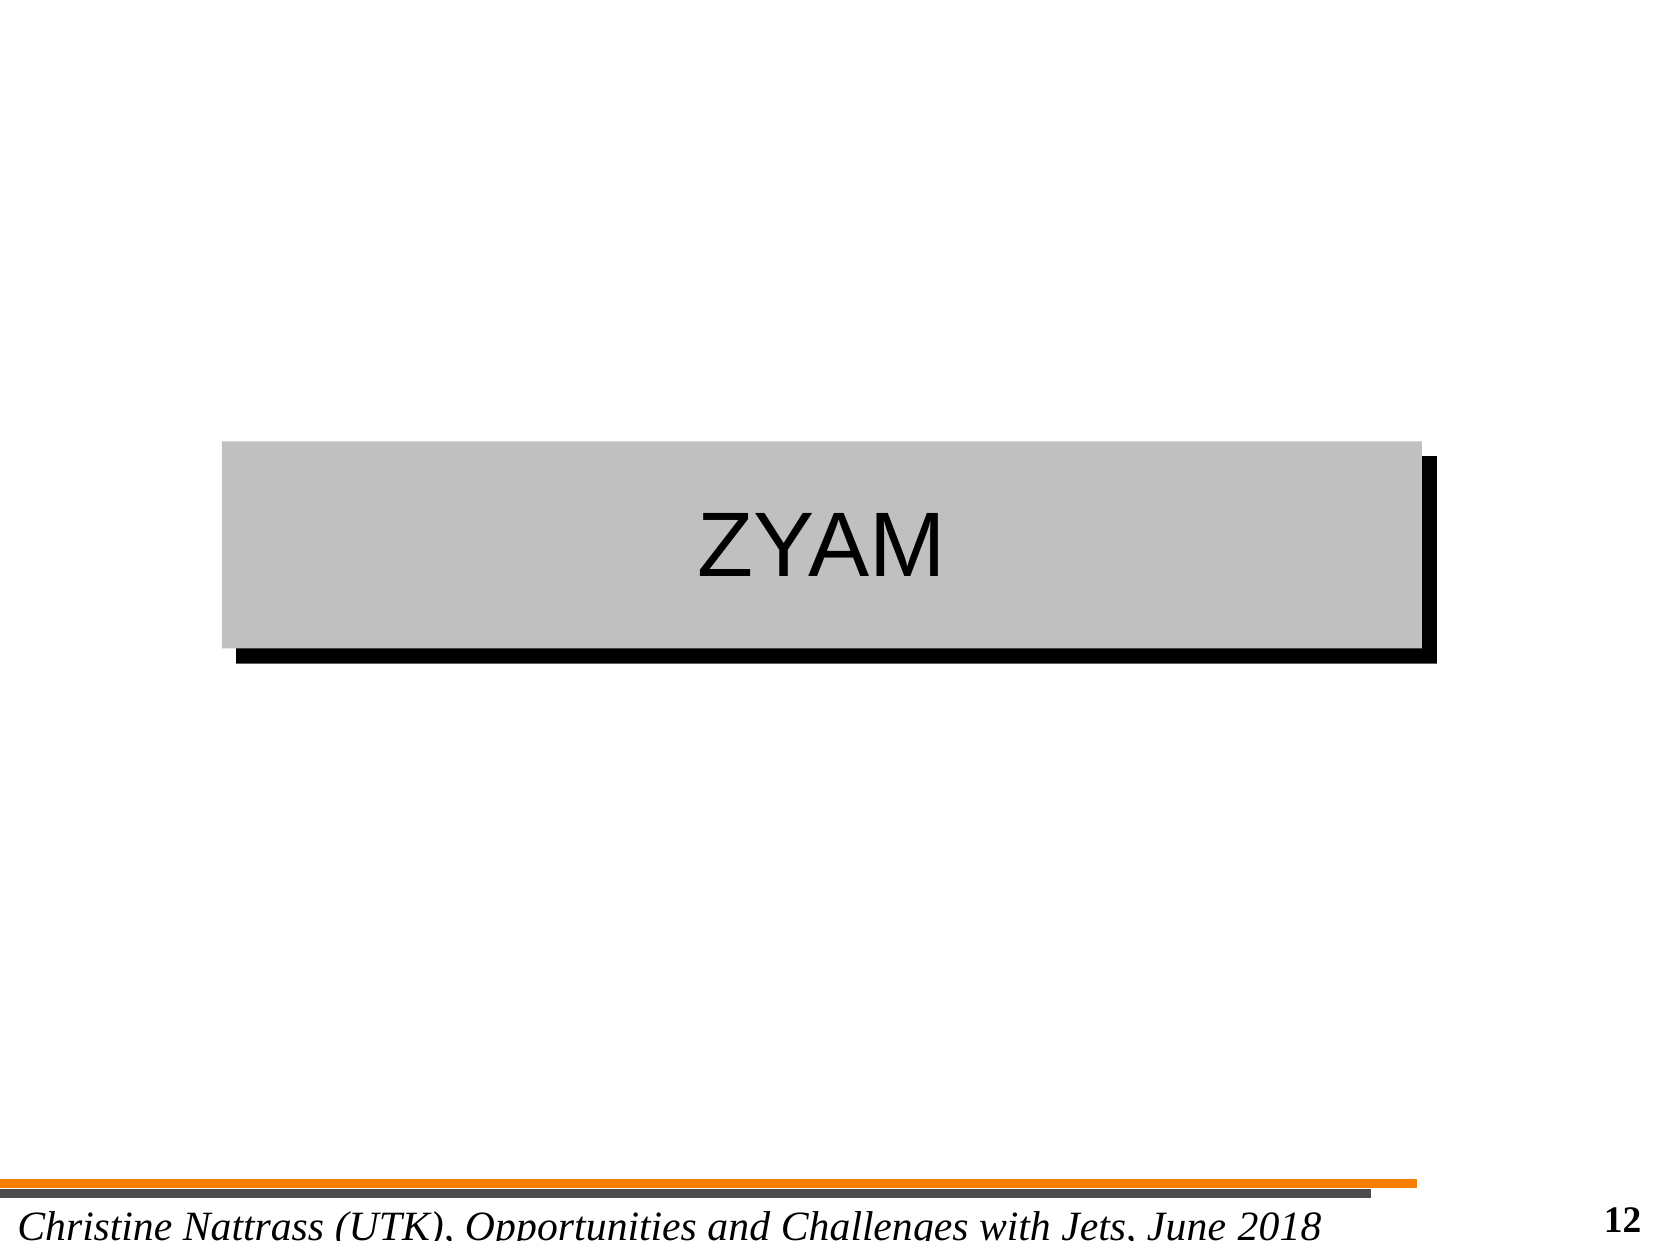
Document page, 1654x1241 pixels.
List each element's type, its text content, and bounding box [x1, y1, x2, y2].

title ZYAM [221, 441, 1422, 649]
